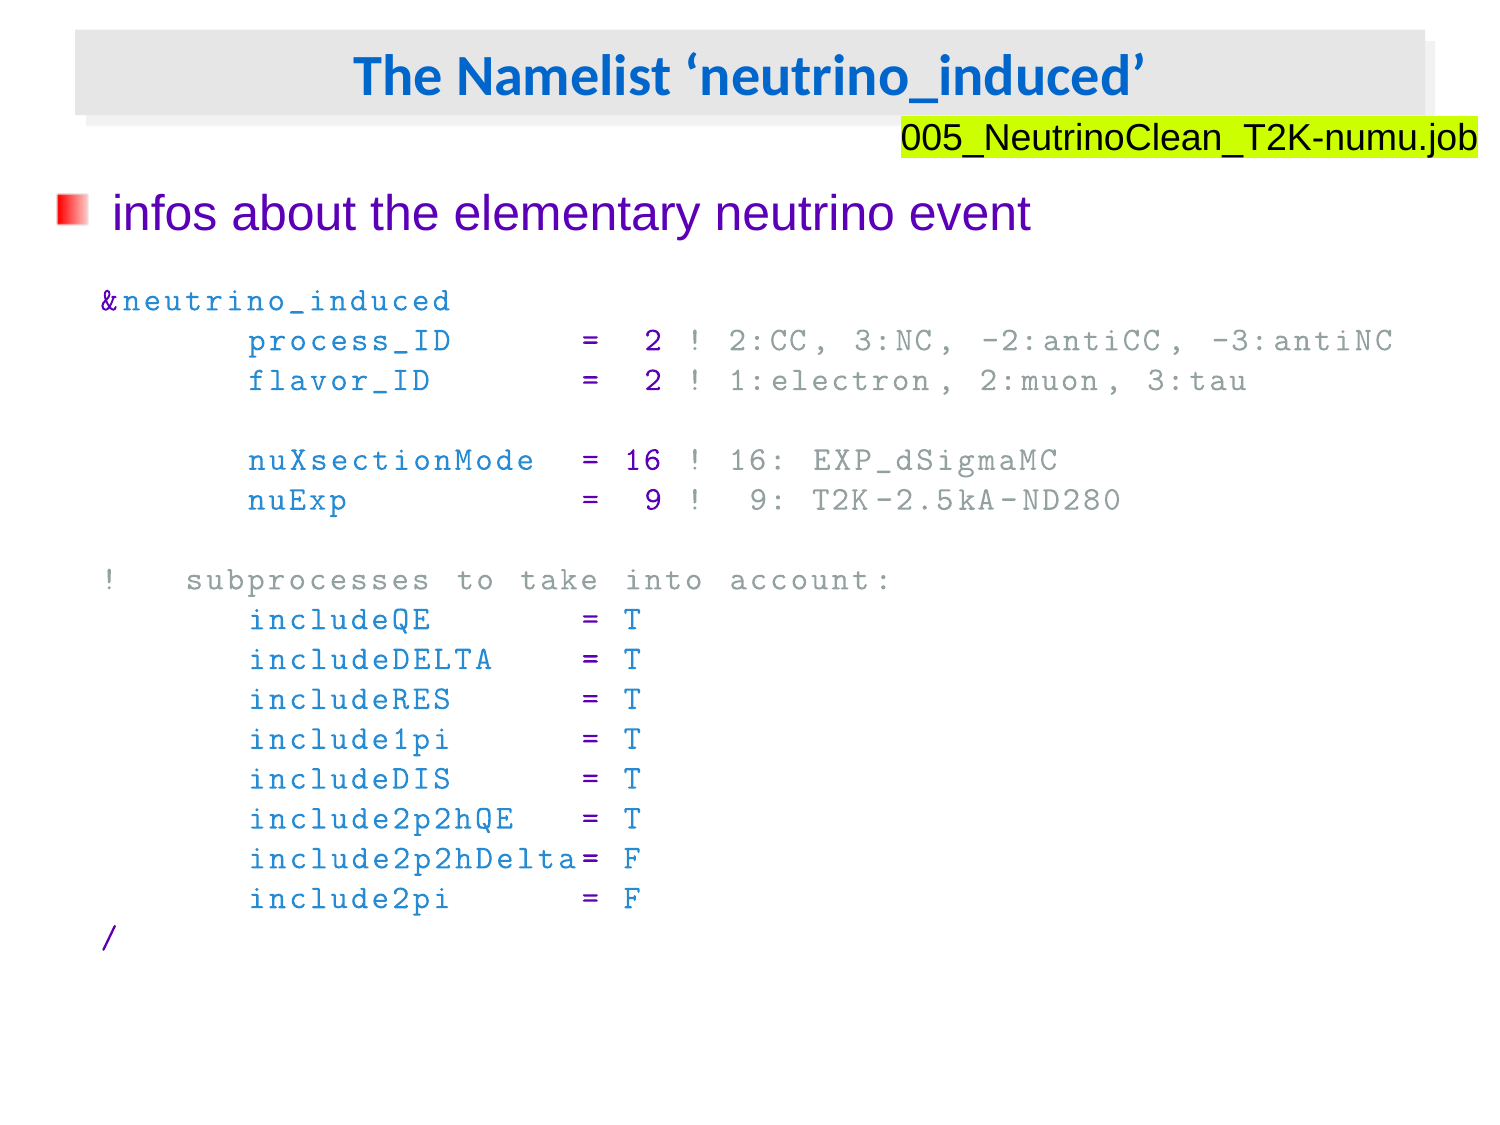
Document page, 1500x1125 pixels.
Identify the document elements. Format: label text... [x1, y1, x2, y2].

text_box [100, 289, 1393, 951]
text_box 005_NeutrinoClean_T2K-numu.job [885, 105, 1500, 166]
title The Namelist ‘neutrino_induced’ [75, 29, 1426, 116]
list infos about the elementary neutrino event [41, 172, 1459, 1028]
